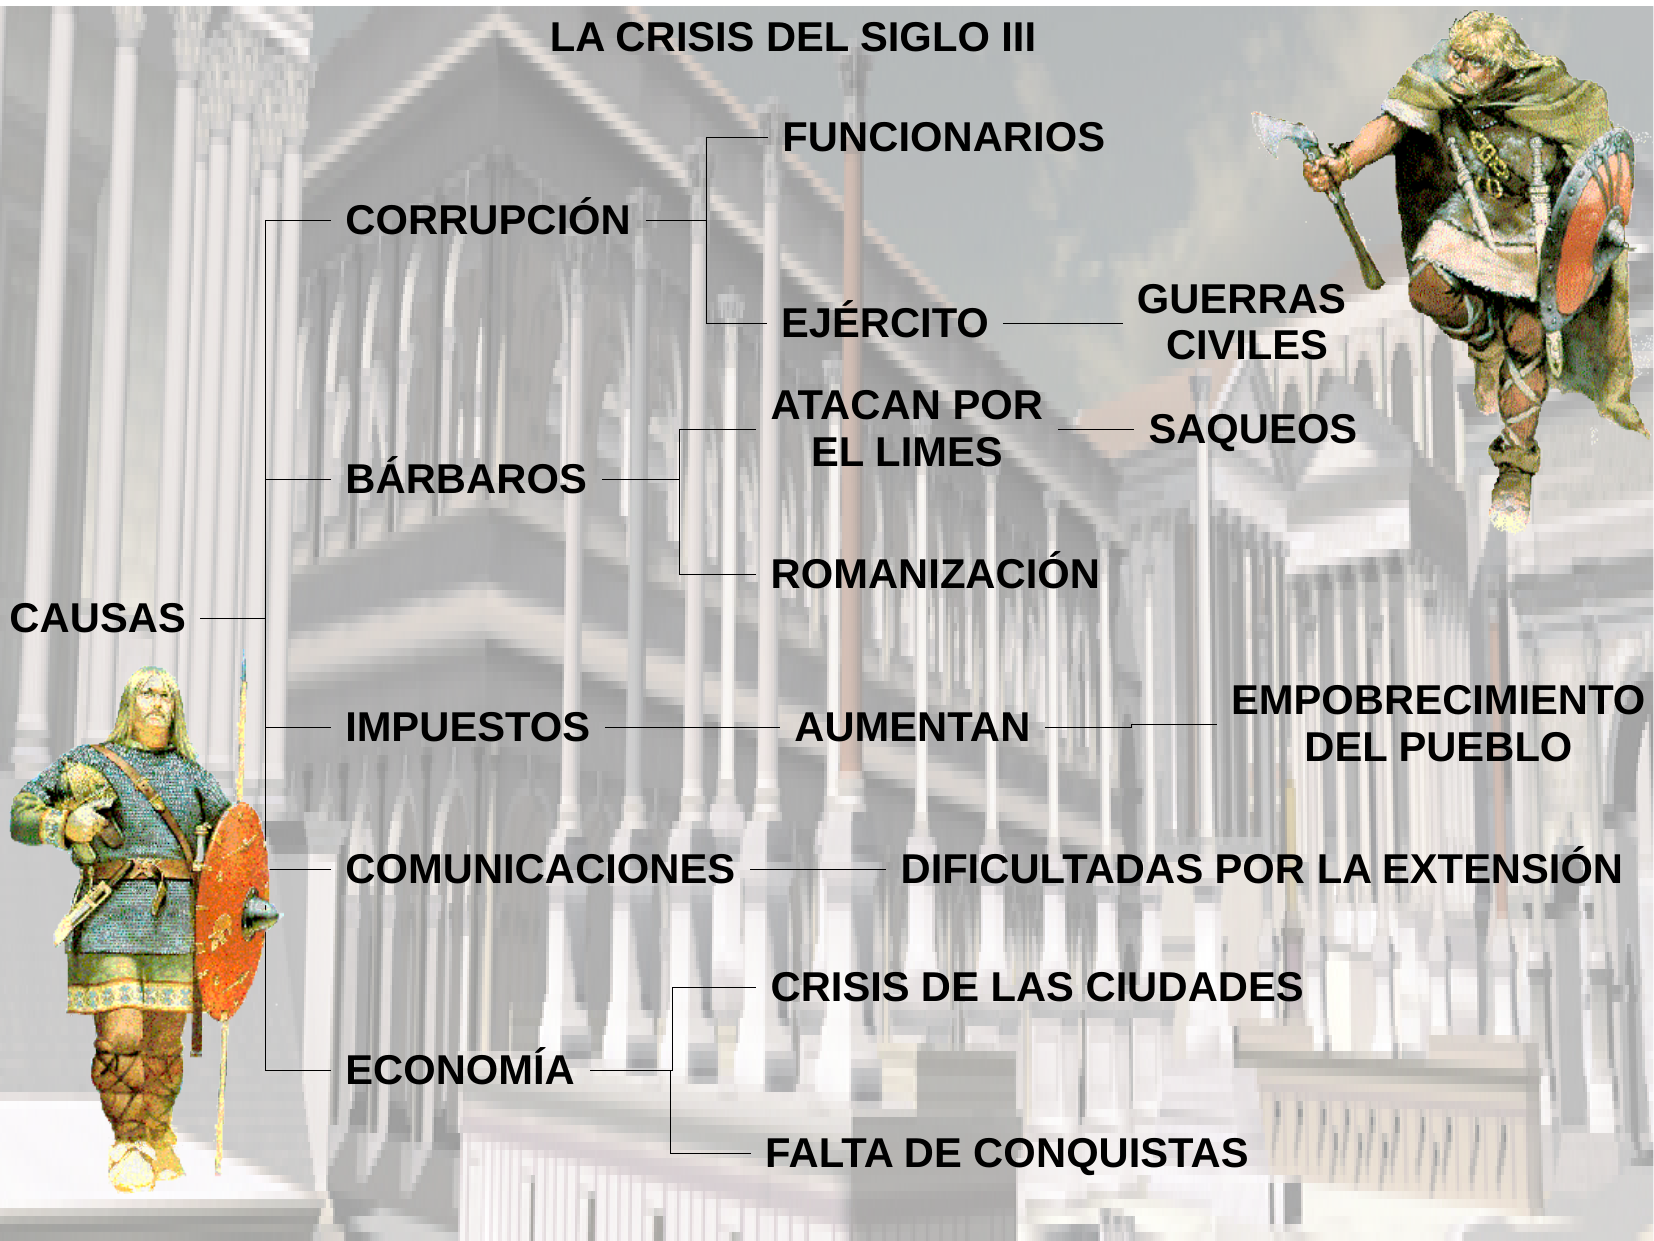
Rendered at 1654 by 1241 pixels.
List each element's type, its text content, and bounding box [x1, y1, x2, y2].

text_box BÁRBAROS [330, 448, 603, 512]
text_box ATACAN POR EL LIMES [755, 374, 1059, 485]
text_box SAQUEOS [1133, 398, 1251, 461]
text_box DIFICULTADAS POR LA EXTENSIÓN [885, 838, 1639, 901]
text_box FUNCIONARIOS [767, 106, 1121, 169]
text_box CORRUPCIÓN [330, 188, 647, 252]
text_box EJÉRCITO [766, 291, 1004, 355]
text_box IMPUESTOS [330, 696, 606, 760]
text_box LA CRISIS DEL SIGLO III [535, 6, 1052, 69]
text_box ECONOMÍA [330, 1039, 591, 1102]
picture [0, 6, 1654, 1241]
text_box FALTA DE CONQUISTAS [750, 1122, 1264, 1185]
text_box COMUNICACIONES [330, 838, 751, 901]
text_box EMPOBRECIMIENTO DEL PUEBLO [1216, 669, 1654, 780]
text_box CAUSAS [0, 587, 201, 650]
text_box CRISIS DE LAS CIUDADES [755, 956, 1319, 1019]
text_box GUERRAS CIVILES [1122, 268, 1251, 378]
text_box AUMENTAN [779, 696, 1046, 760]
text_box ROMANIZACIÓN [755, 543, 1116, 606]
